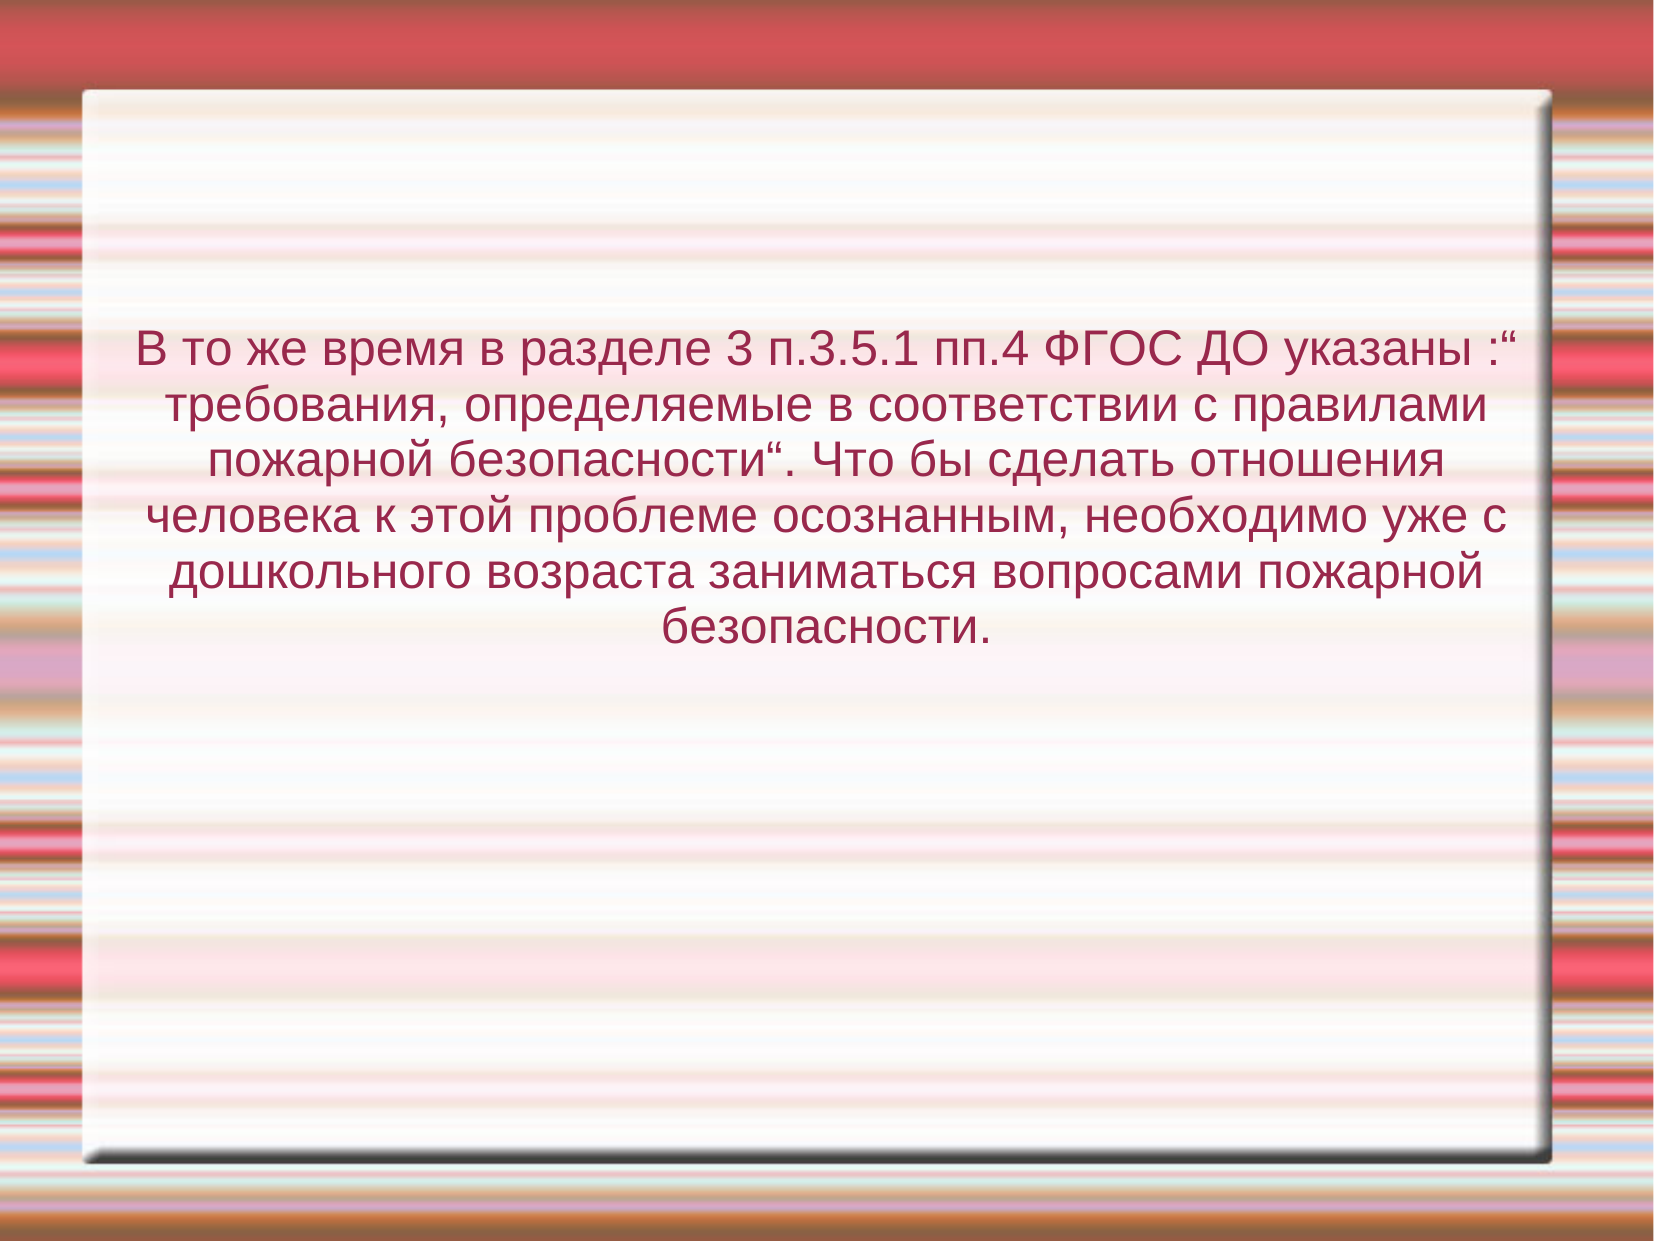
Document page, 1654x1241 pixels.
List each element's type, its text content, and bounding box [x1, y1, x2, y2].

picture [0, 0, 1654, 1241]
title В то же время в разделе 3 п.3.5.1 пп.4 ФГОС ДО указаны :“ требования, определяемые в соответствии с правилами пожарной безопасности“. Что бы сделать отношения человека к этой проблеме осознанным, необходимо уже с дошкольного возраста заниматься вопросами пожарной безопасности. [118, 0, 1536, 975]
